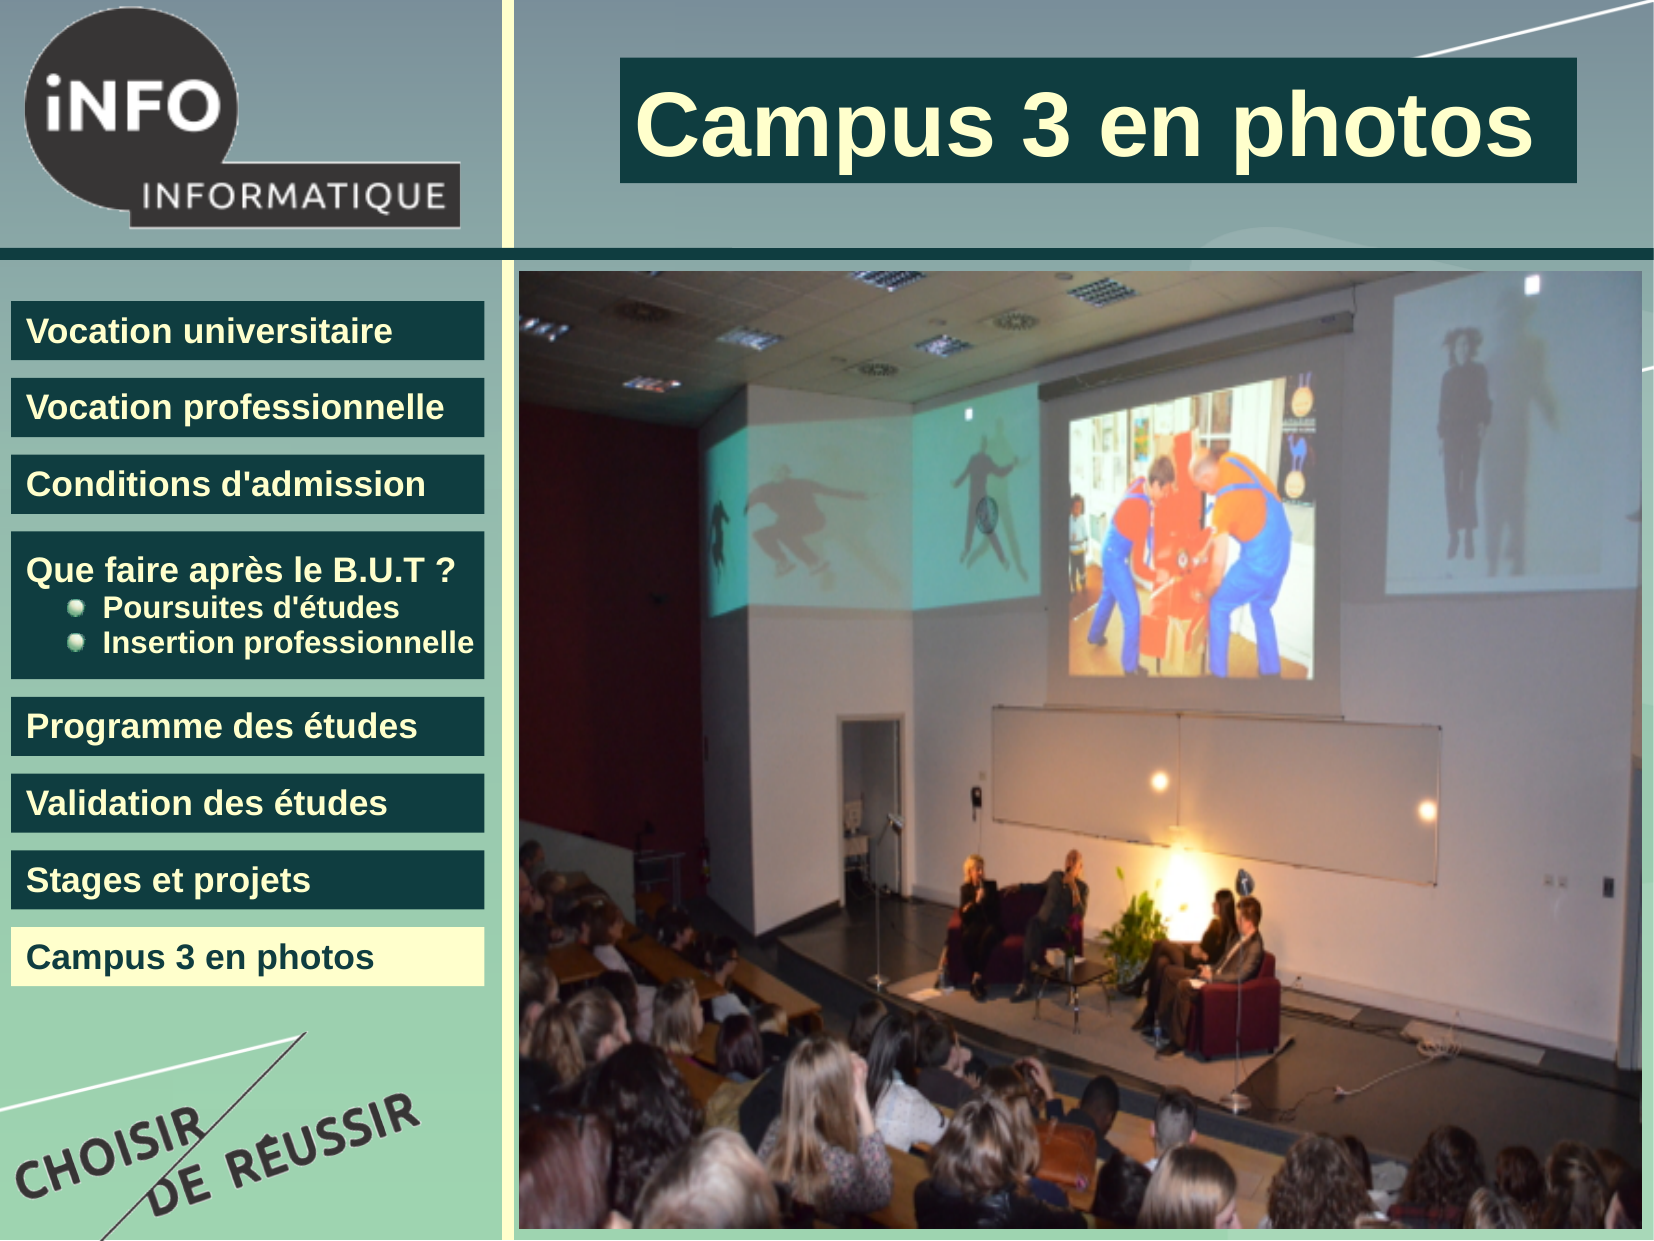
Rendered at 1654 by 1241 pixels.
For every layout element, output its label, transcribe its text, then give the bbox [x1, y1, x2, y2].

text_box Que faire après le B.U.T ? Poursuites d'études Insertion professionnelle [11, 531, 485, 680]
text_box Programme des études [11, 696, 485, 756]
text_box Campus 3 en photos [11, 927, 485, 987]
text_box Vocation professionnelle [11, 377, 485, 438]
text_box Campus 3 en photos [620, 57, 1577, 184]
picture [514, 0, 1654, 248]
text_box Vocation universitaire [11, 301, 485, 361]
picture [0, 0, 502, 247]
text_box Stages et projets [11, 850, 485, 910]
picture [0, 260, 502, 1241]
picture [514, 260, 1654, 1240]
text_box Validation des études [11, 773, 485, 833]
text_box Conditions d'admission [11, 454, 485, 514]
